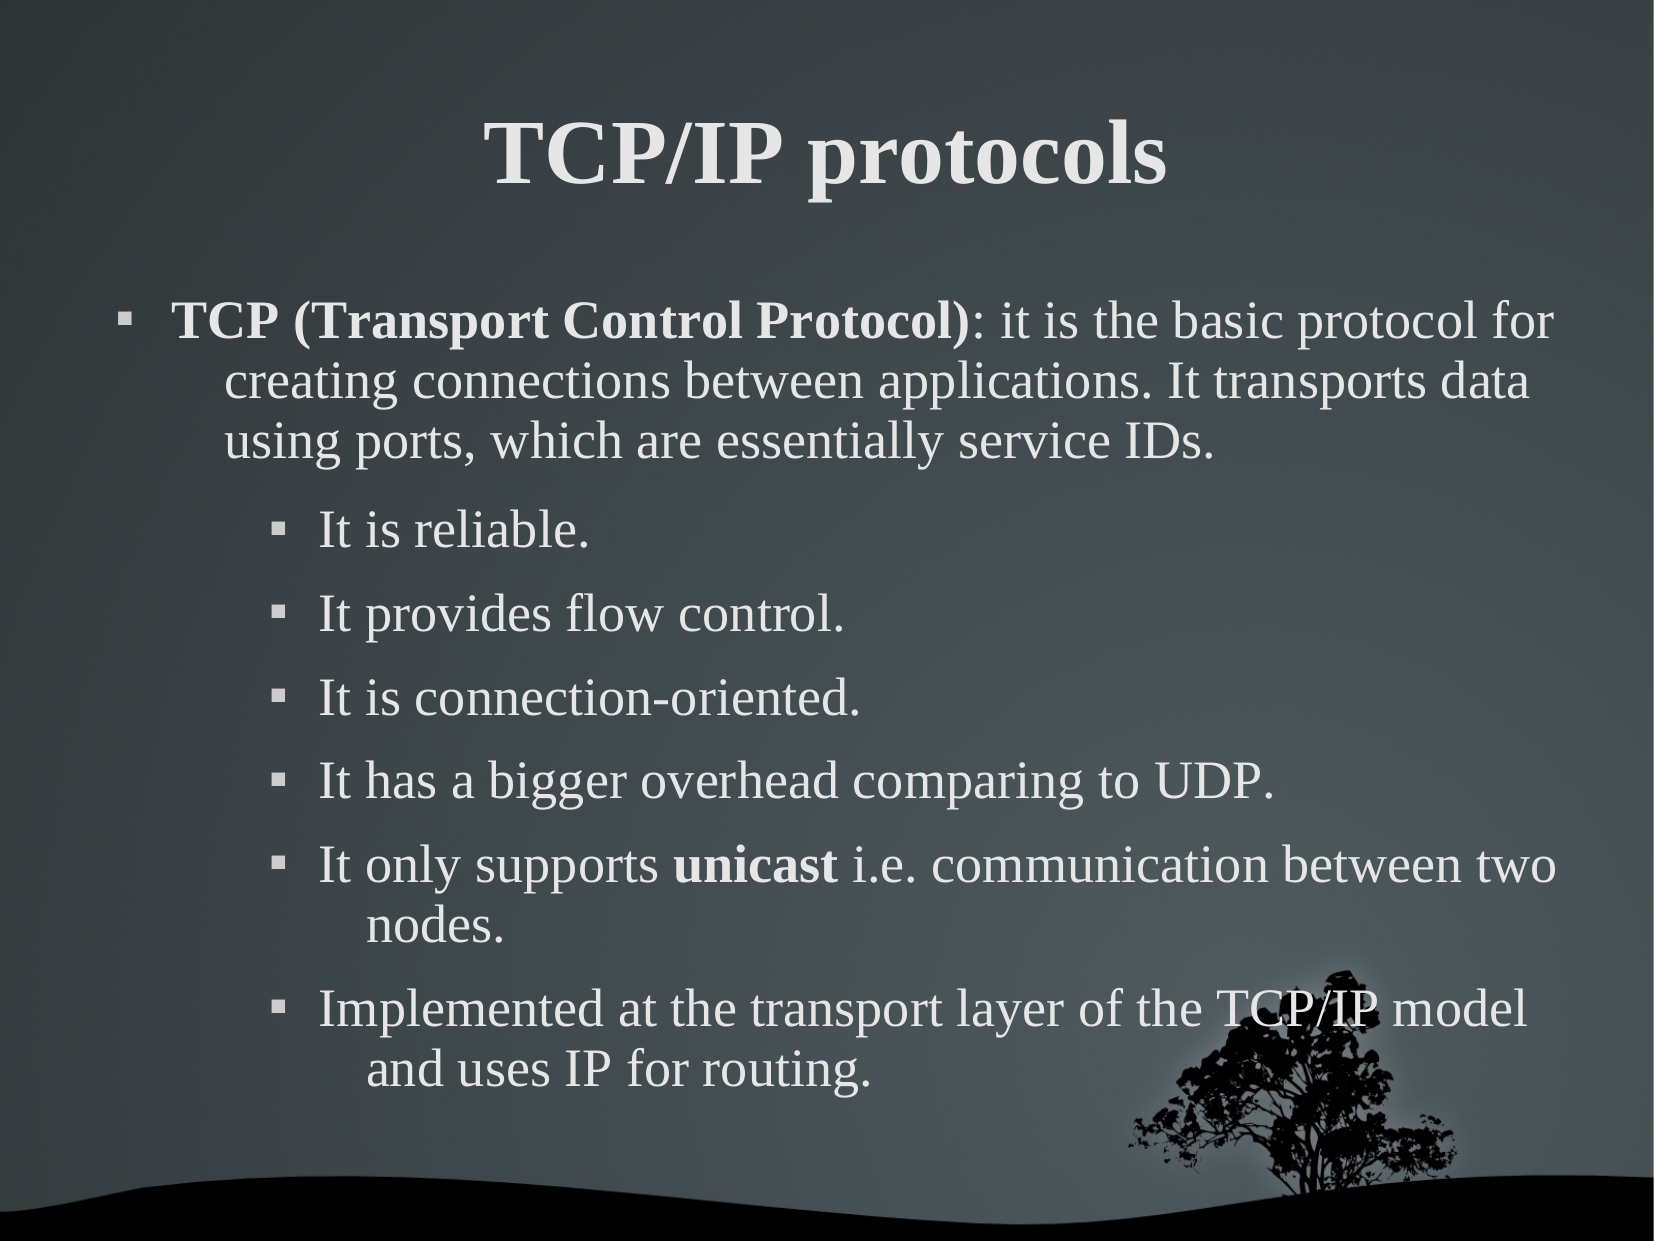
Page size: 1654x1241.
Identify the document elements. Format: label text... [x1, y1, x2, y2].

title TCP/IP protocols [82, 49, 1571, 257]
picture [0, 0, 1654, 1241]
list TCP (Transport Control Protocol): it is the basic protocol for creating connections between applications. It transports data using ports, which are essentially service IDs. It is reliable. It provides flow control. It is connection-oriented. It has a bigger overhead comparing to UDP. It only supports unicast i.e. communication between two nodes. Implemented at the transport layer of the TCP/IP model and uses IP for routing. [82, 290, 1571, 1240]
